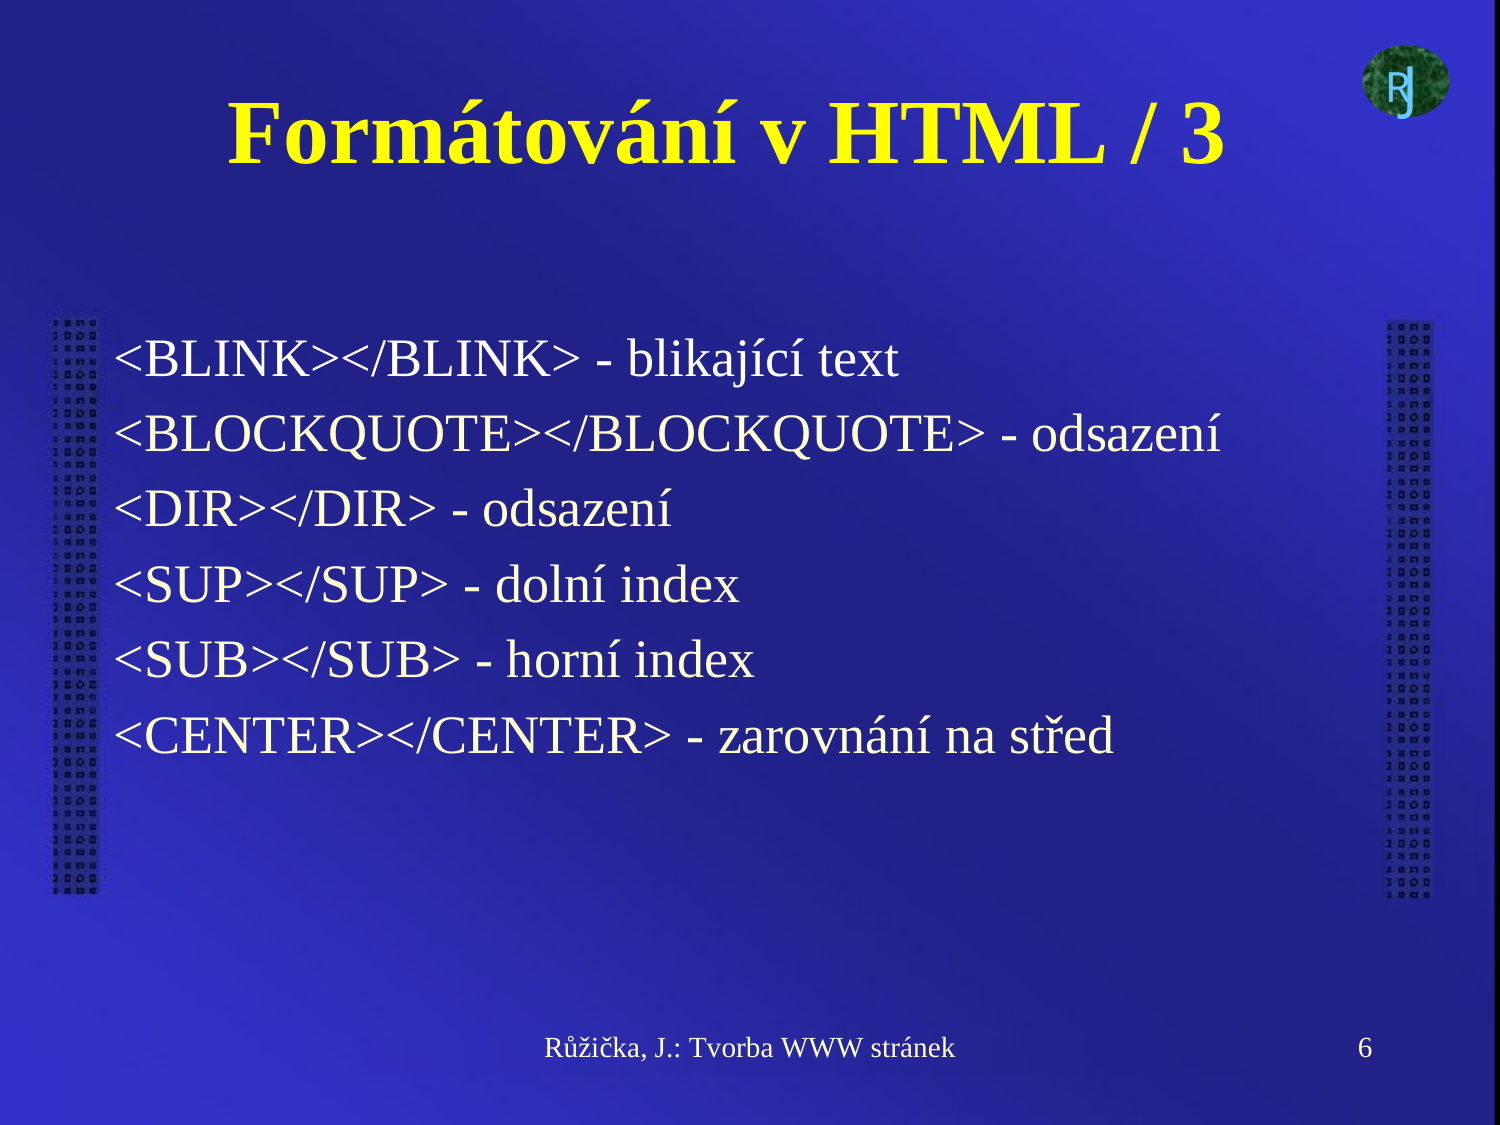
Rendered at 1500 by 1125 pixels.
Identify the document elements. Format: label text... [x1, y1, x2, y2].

text_box 1 [1074, 1025, 1388, 1101]
text_box [1362, 61, 1370, 102]
text_box Růžička, J.: Tvorba WWW stránek [512, 1025, 988, 1101]
title Formátování v HTML / 3 [90, 39, 1366, 228]
picture [0, 0, 1500, 1125]
text_box J [1388, 39, 1450, 128]
text_box R [1370, 50, 1432, 116]
list <BLINK></BLINK> - blikající text <BLOCKQUOTE></BLOCKQUOTE> - odsazení <DIR></DIR> - odsazení <SUP></SUP> - dolní index <SUB></SUB> - horní index <CENTER></CENTER> - zarovnání na střed [99, 321, 1414, 895]
